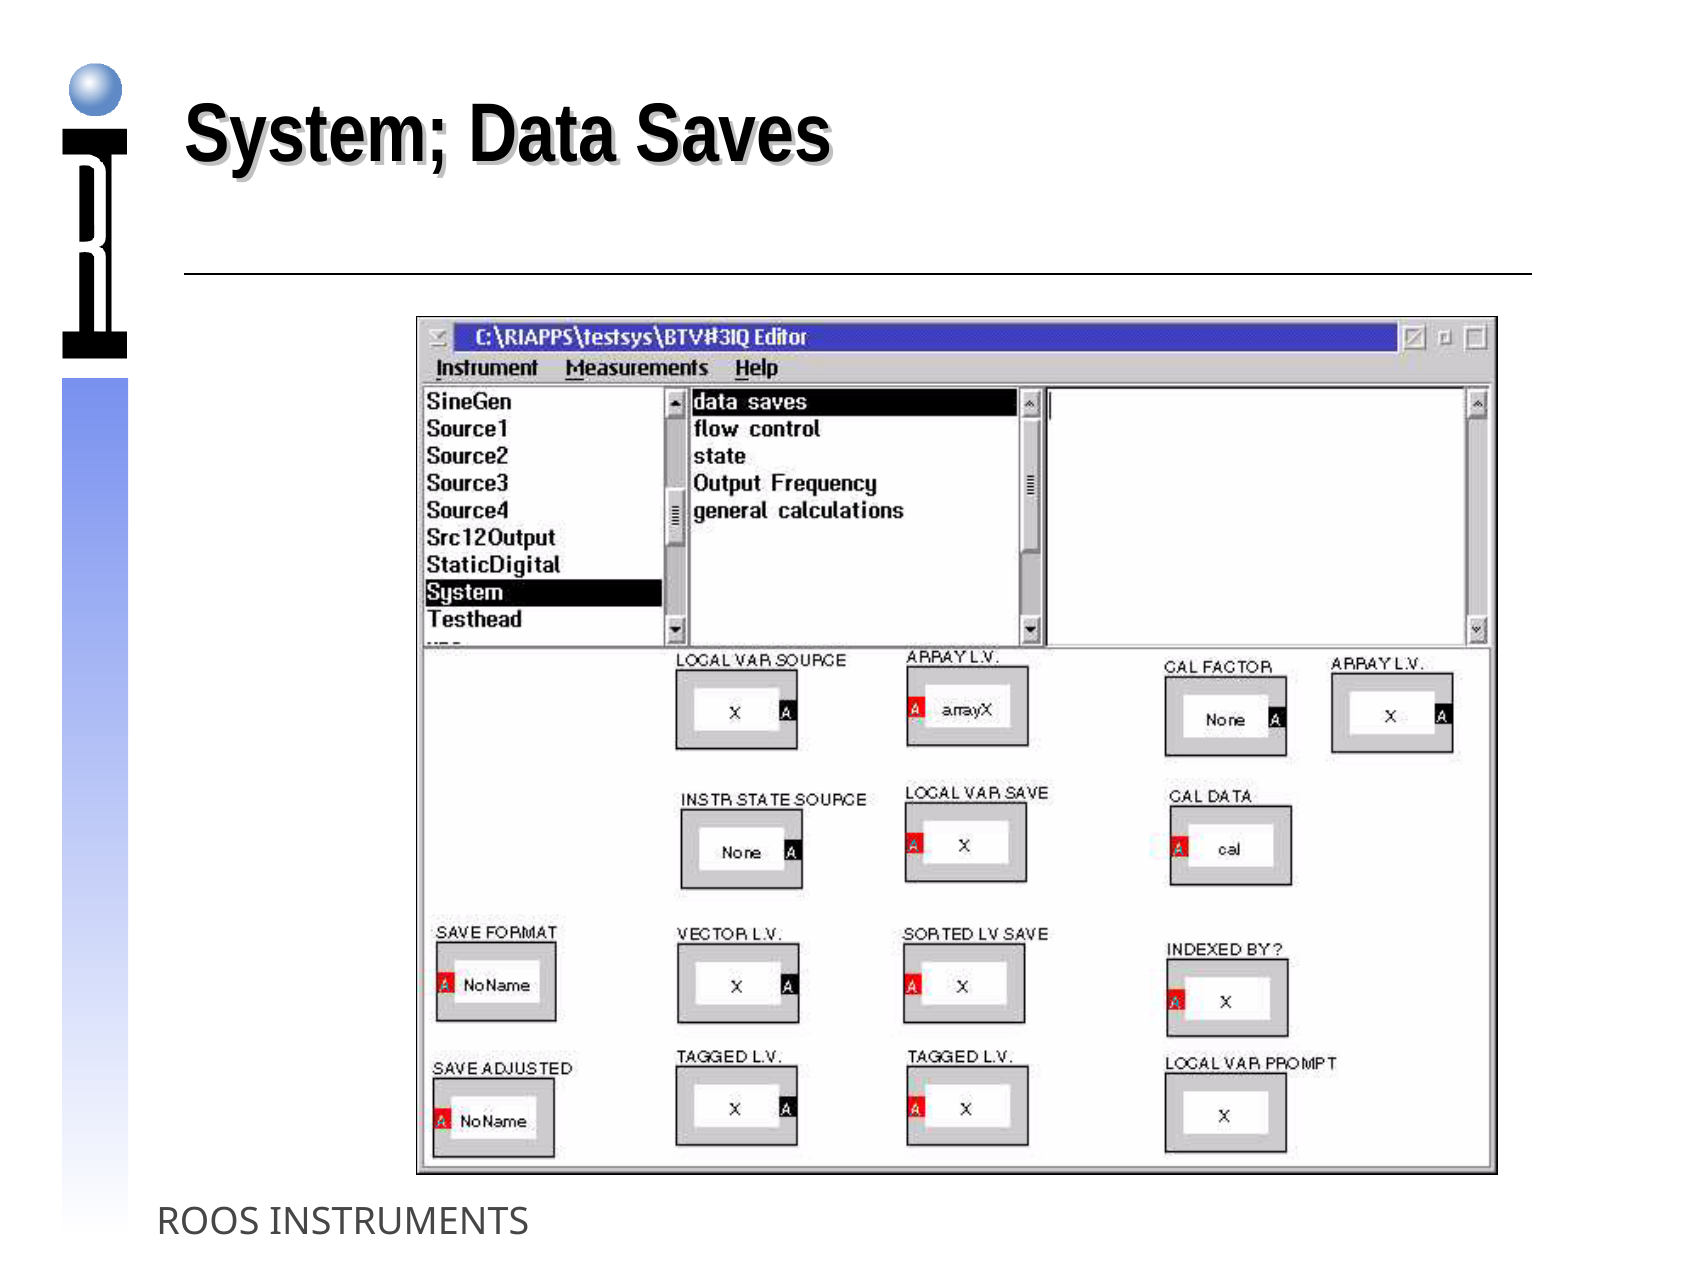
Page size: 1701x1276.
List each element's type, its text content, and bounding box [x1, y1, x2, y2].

picture [416, 316, 1498, 1175]
text_box System; Data Saves [184, 92, 1539, 268]
